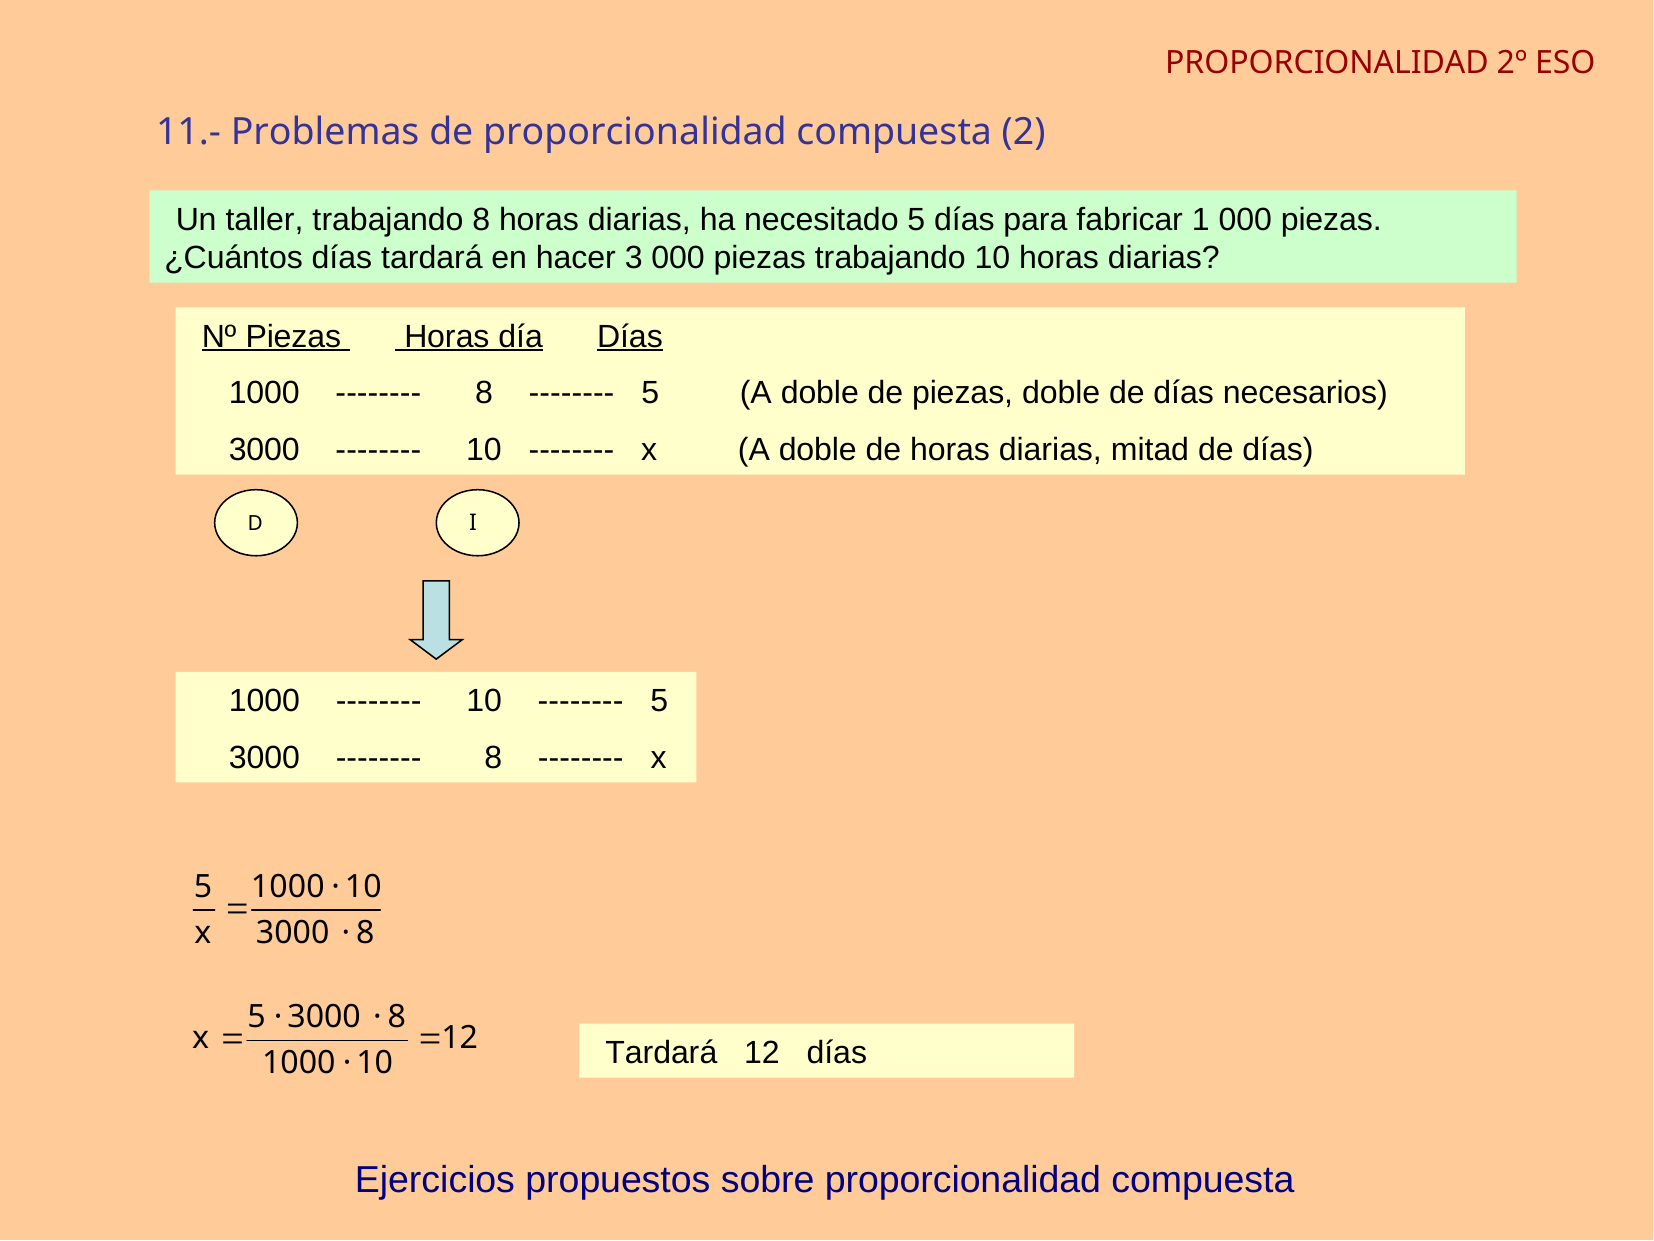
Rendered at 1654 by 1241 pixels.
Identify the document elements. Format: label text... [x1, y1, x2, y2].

text_box 1000 -------- 10 -------- 5 3000 -------- 8 -------- x [175, 671, 697, 783]
text_box Un taller, trabajando 8 horas diarias, ha necesitado 5 días para fabricar 1 000 piezas. ¿Cuántos días tardará en hacer 3 000 piezas trabajando 10 horas diarias? [149, 190, 1517, 283]
chart [188, 867, 387, 958]
text_box PROPORCIONALIDAD 2º ESO [1150, 34, 1611, 89]
text_box D [214, 489, 298, 556]
text_box 11.- Problemas de proporcionalidad compuesta (2) [141, 99, 1062, 160]
chart [188, 997, 478, 1088]
text_box I [436, 489, 520, 556]
text_box Ejercicios propuestos sobre proporcionalidad compuesta [340, 1151, 1314, 1223]
text_box Nº Piezas Horas día Días 1000 -------- 8 -------- 5 (A doble de piezas, doble de días necesarios) 3000 -------- 10 -------- x (A doble de horas diarias, mitad de días) [175, 307, 1465, 475]
text_box [410, 580, 463, 660]
text_box Tardará 12 días [579, 1023, 1075, 1078]
